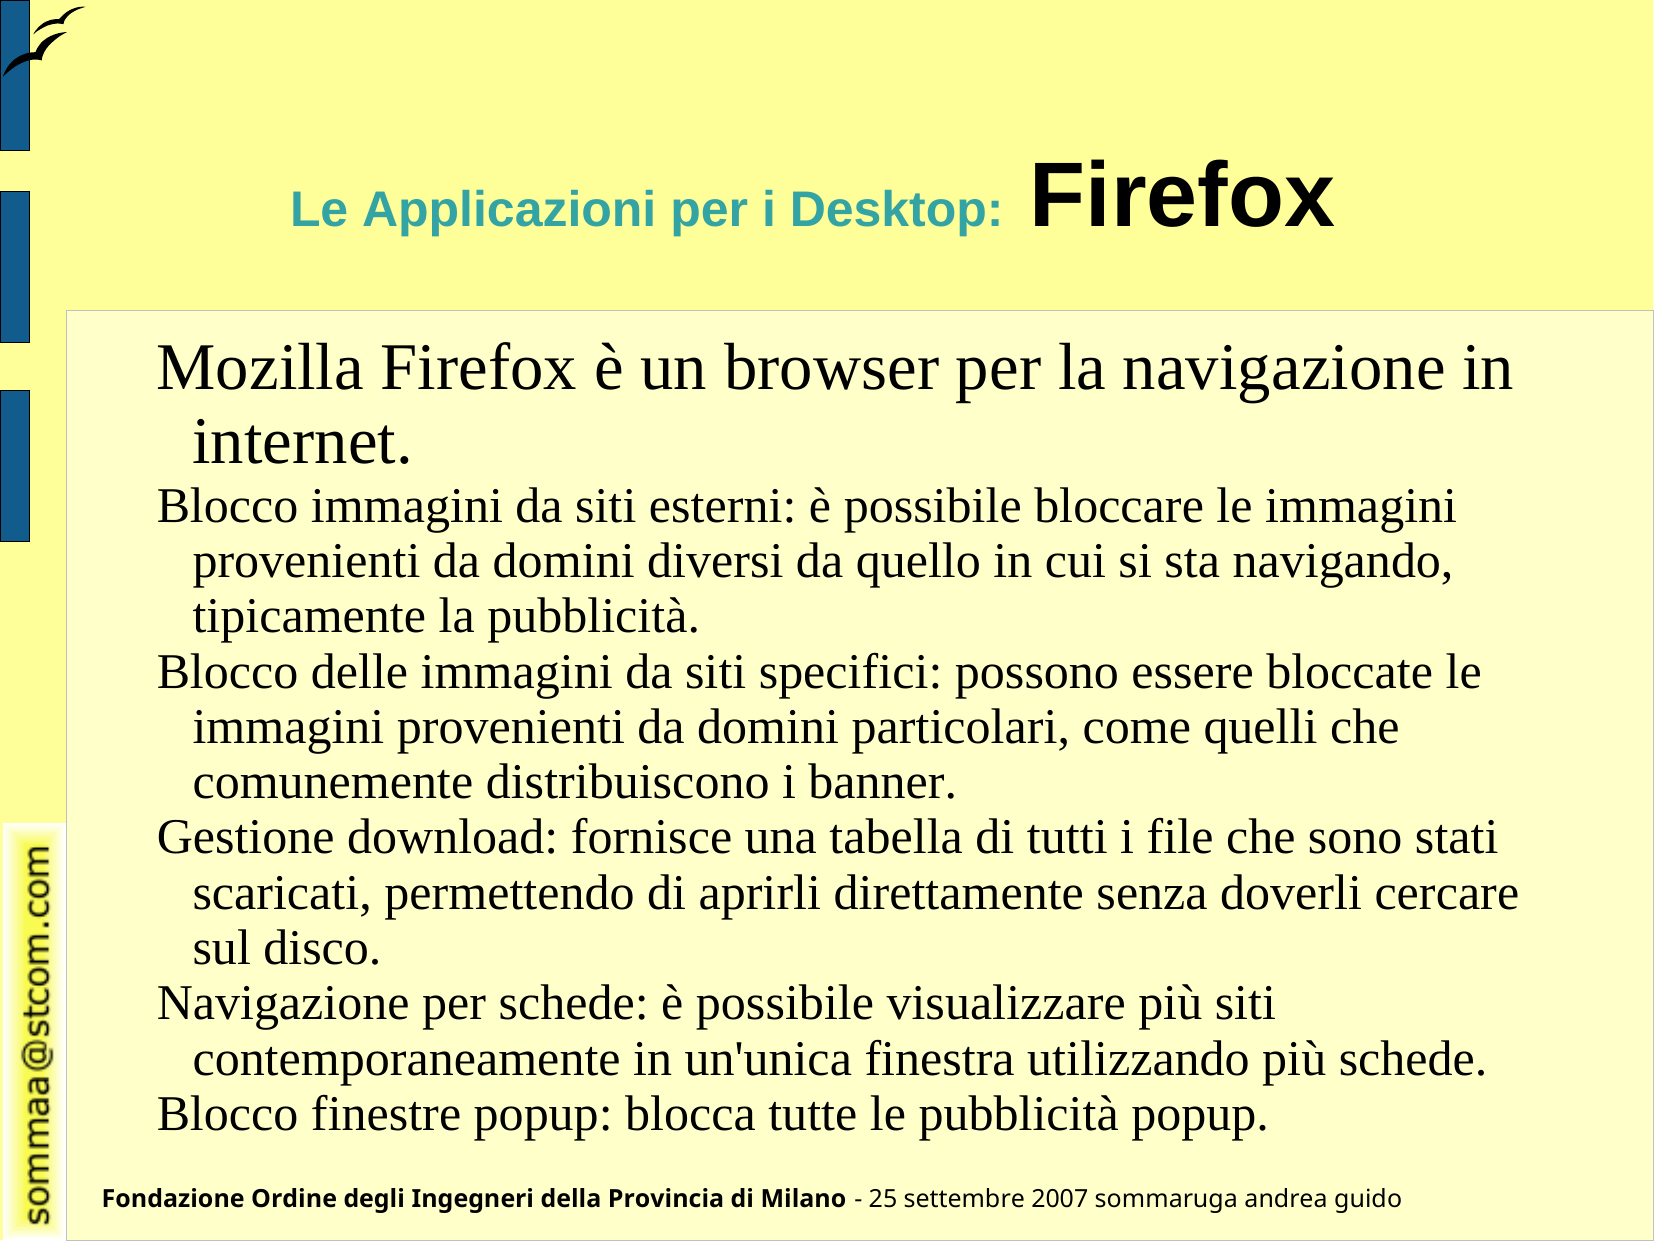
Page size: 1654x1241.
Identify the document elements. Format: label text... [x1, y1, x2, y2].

title Le Applicazioni per i Desktop: Firefox [121, 91, 1534, 299]
picture [3, 823, 66, 1241]
subtitle Mozilla Firefox è un browser per la navigazione in internet. Blocco immagini da siti esterni: è possibile bloccare le immagini provenienti da domini diversi da quello in cui si sta navigando, tipicamente la pubblicità. Blocco delle immagini da siti specifici: possono essere bloccate le immagini provenienti da domini particolari, come quelli che comunemente distribuiscono i banner. Gestione download: fornisce una tabella di tutti i file che sono stati scaricati, permettendo di aprirli direttamente senza doverli cercare sul disco. Navigazione per schede: è possibile visualizzare più siti contemporaneamente in un'unica finestra utilizzando più schede. Blocco finestre popup: blocca tutte le pubblicità popup. [121, 323, 1534, 1148]
